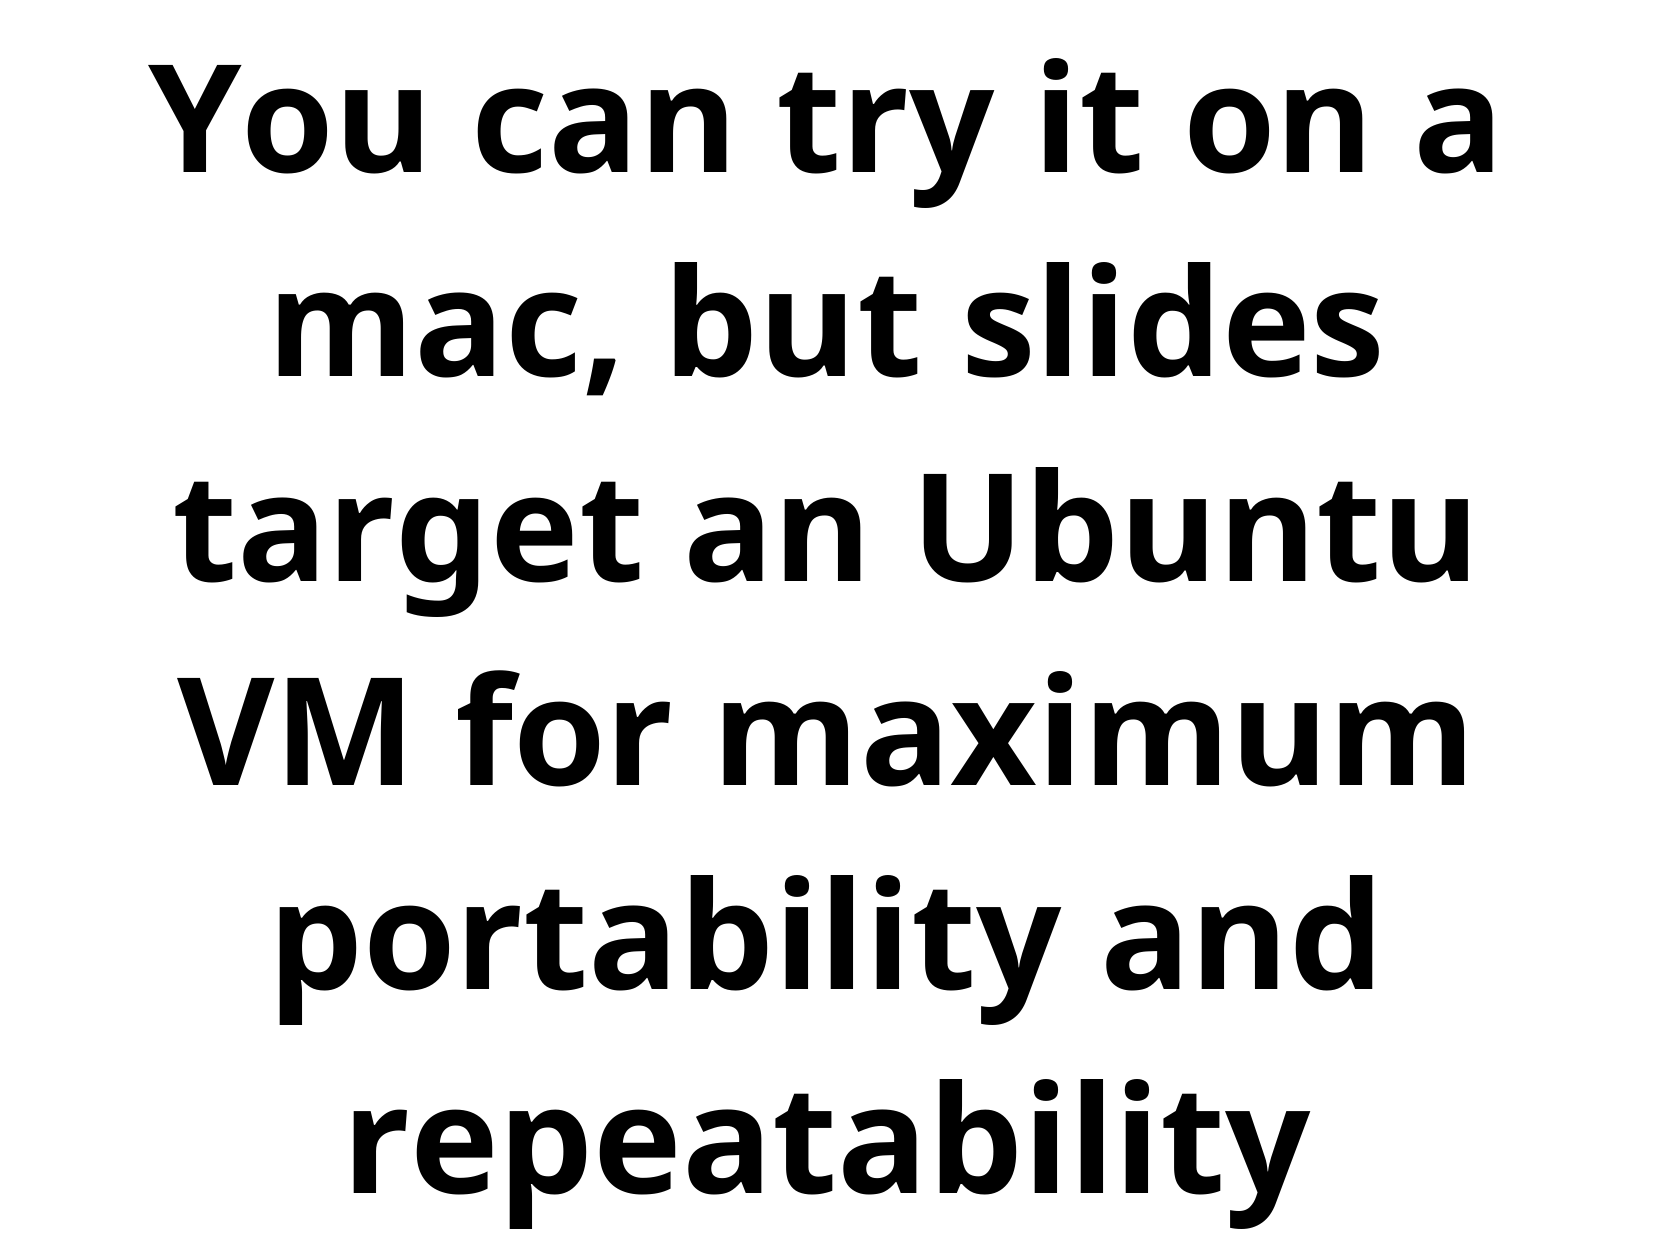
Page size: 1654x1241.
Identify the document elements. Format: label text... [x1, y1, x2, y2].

title You can try it on a mac, but slides target an Ubuntu VM for maximum portability and repeatability [82, 49, 1571, 1201]
